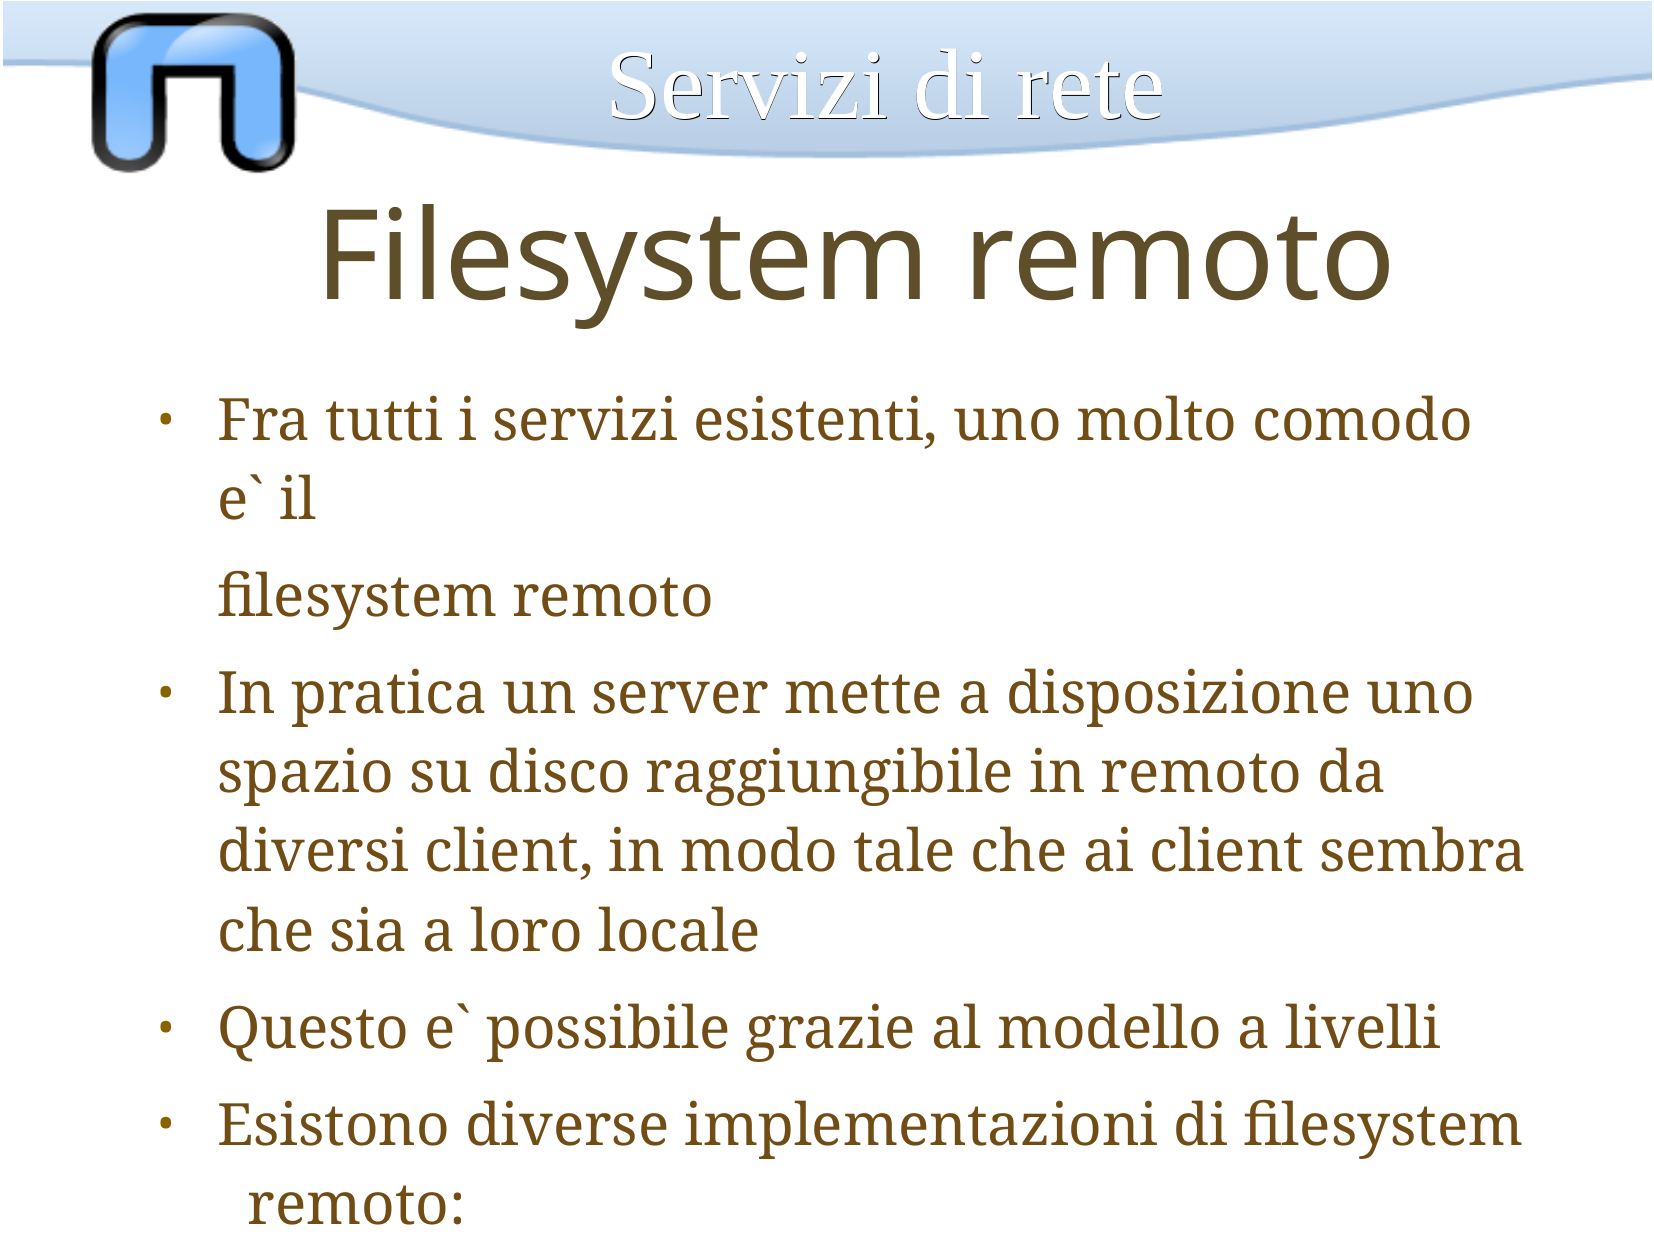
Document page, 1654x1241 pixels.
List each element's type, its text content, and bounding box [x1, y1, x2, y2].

text_box Servizi di rete [590, 29, 1182, 266]
list Fra tutti i servizi esistenti, uno molto comodo e` il filesystem remoto In pratica un server mette a disposizione uno spazio su disco raggiungibile in remoto da diversi client, in modo tale che ai client sembra che sia a loro locale Questo e` possibile grazie al modello a livelli Esistono diverse implementazioni di filesystem remoto: NFS, CIFS, SMB, ... [123, 377, 1536, 1212]
picture [0, 0, 1654, 1241]
title Filesystem remoto [147, 88, 1565, 414]
